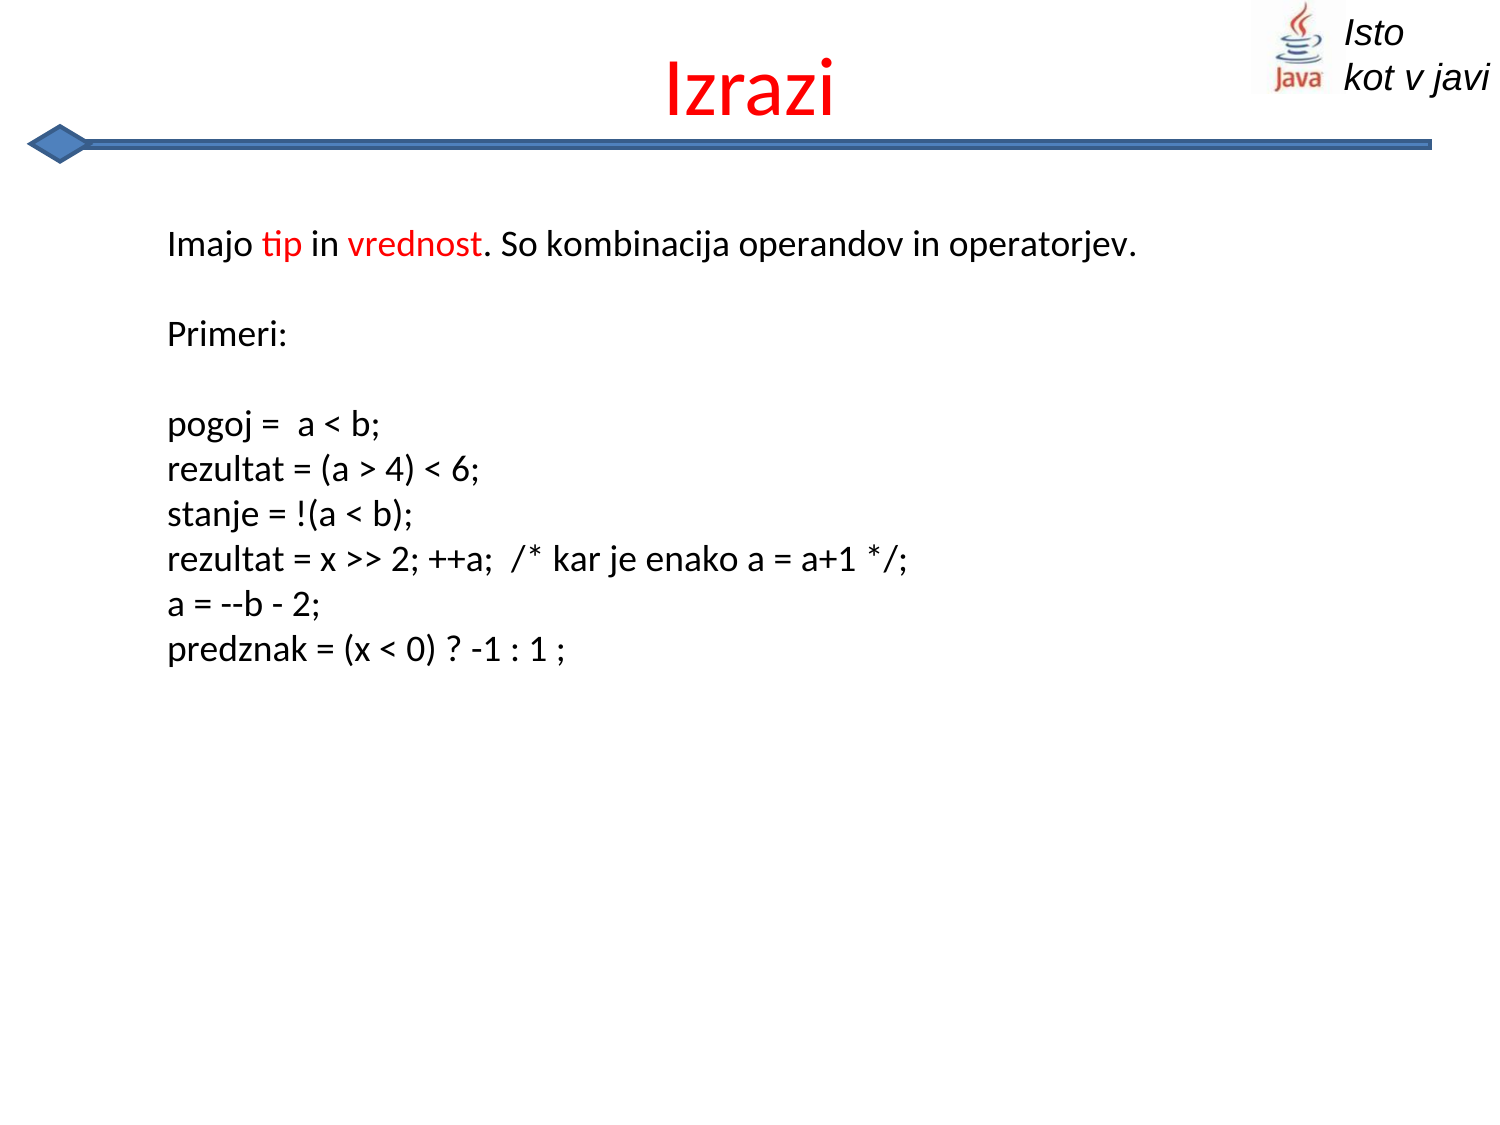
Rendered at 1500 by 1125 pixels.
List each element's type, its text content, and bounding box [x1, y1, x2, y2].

text_box Isto kot v javi [1329, 0, 1500, 106]
text_box Imajo tip in vrednost. So kombinacija operandov in operatorjev. Primeri: pogoj = a < b; rezultat = (a > 4) < 6; stanje = !(a < b); rezultat = x >> 2; ++a; /* kar je enako a = a+1 */; a = --b - 2; predznak = (x < 0) ? -1 : 1 ; [152, 210, 1407, 722]
picture [1251, 0, 1329, 94]
title Izrazi [75, 23, 1426, 141]
